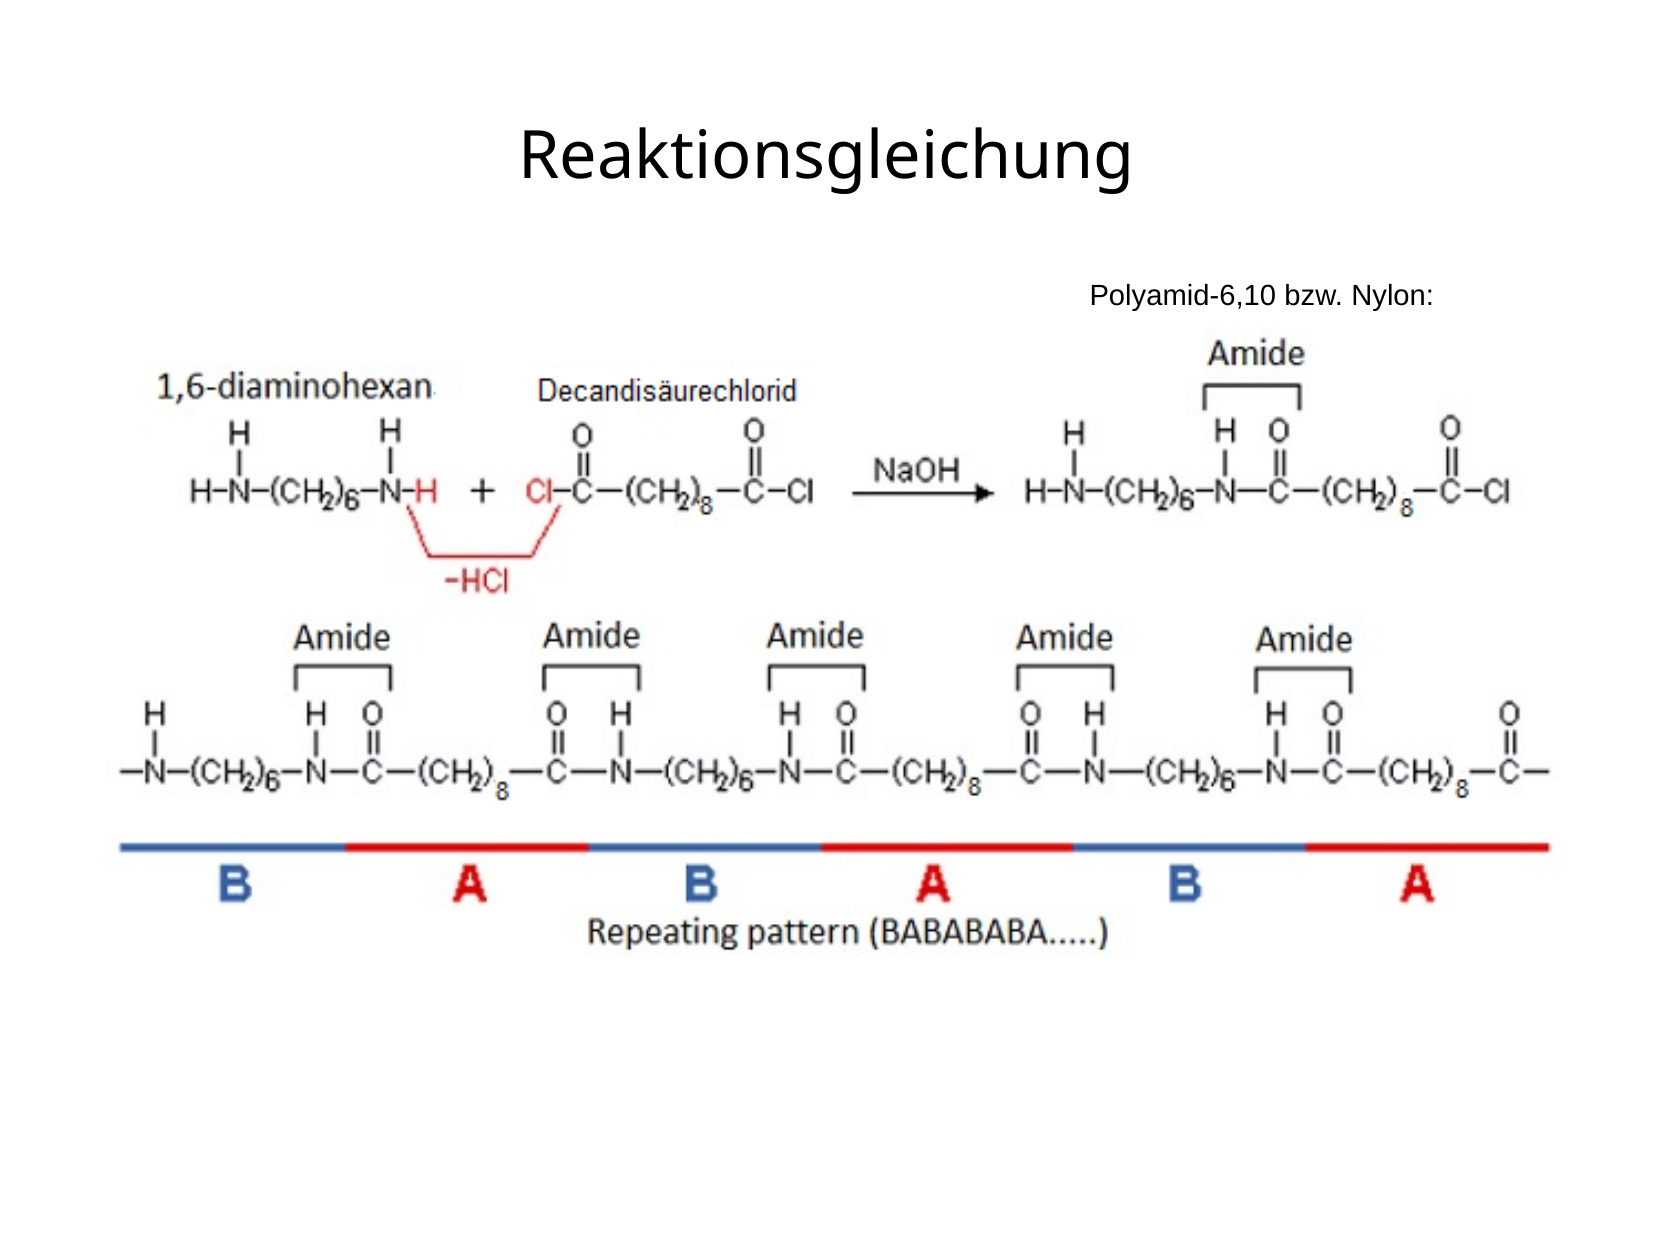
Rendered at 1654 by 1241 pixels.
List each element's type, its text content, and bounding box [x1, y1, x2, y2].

text_box Polyamid-6,10 bzw. Nylon: [1074, 271, 1619, 320]
picture [106, 327, 1569, 957]
title Reaktionsgleichung [82, 49, 1571, 257]
